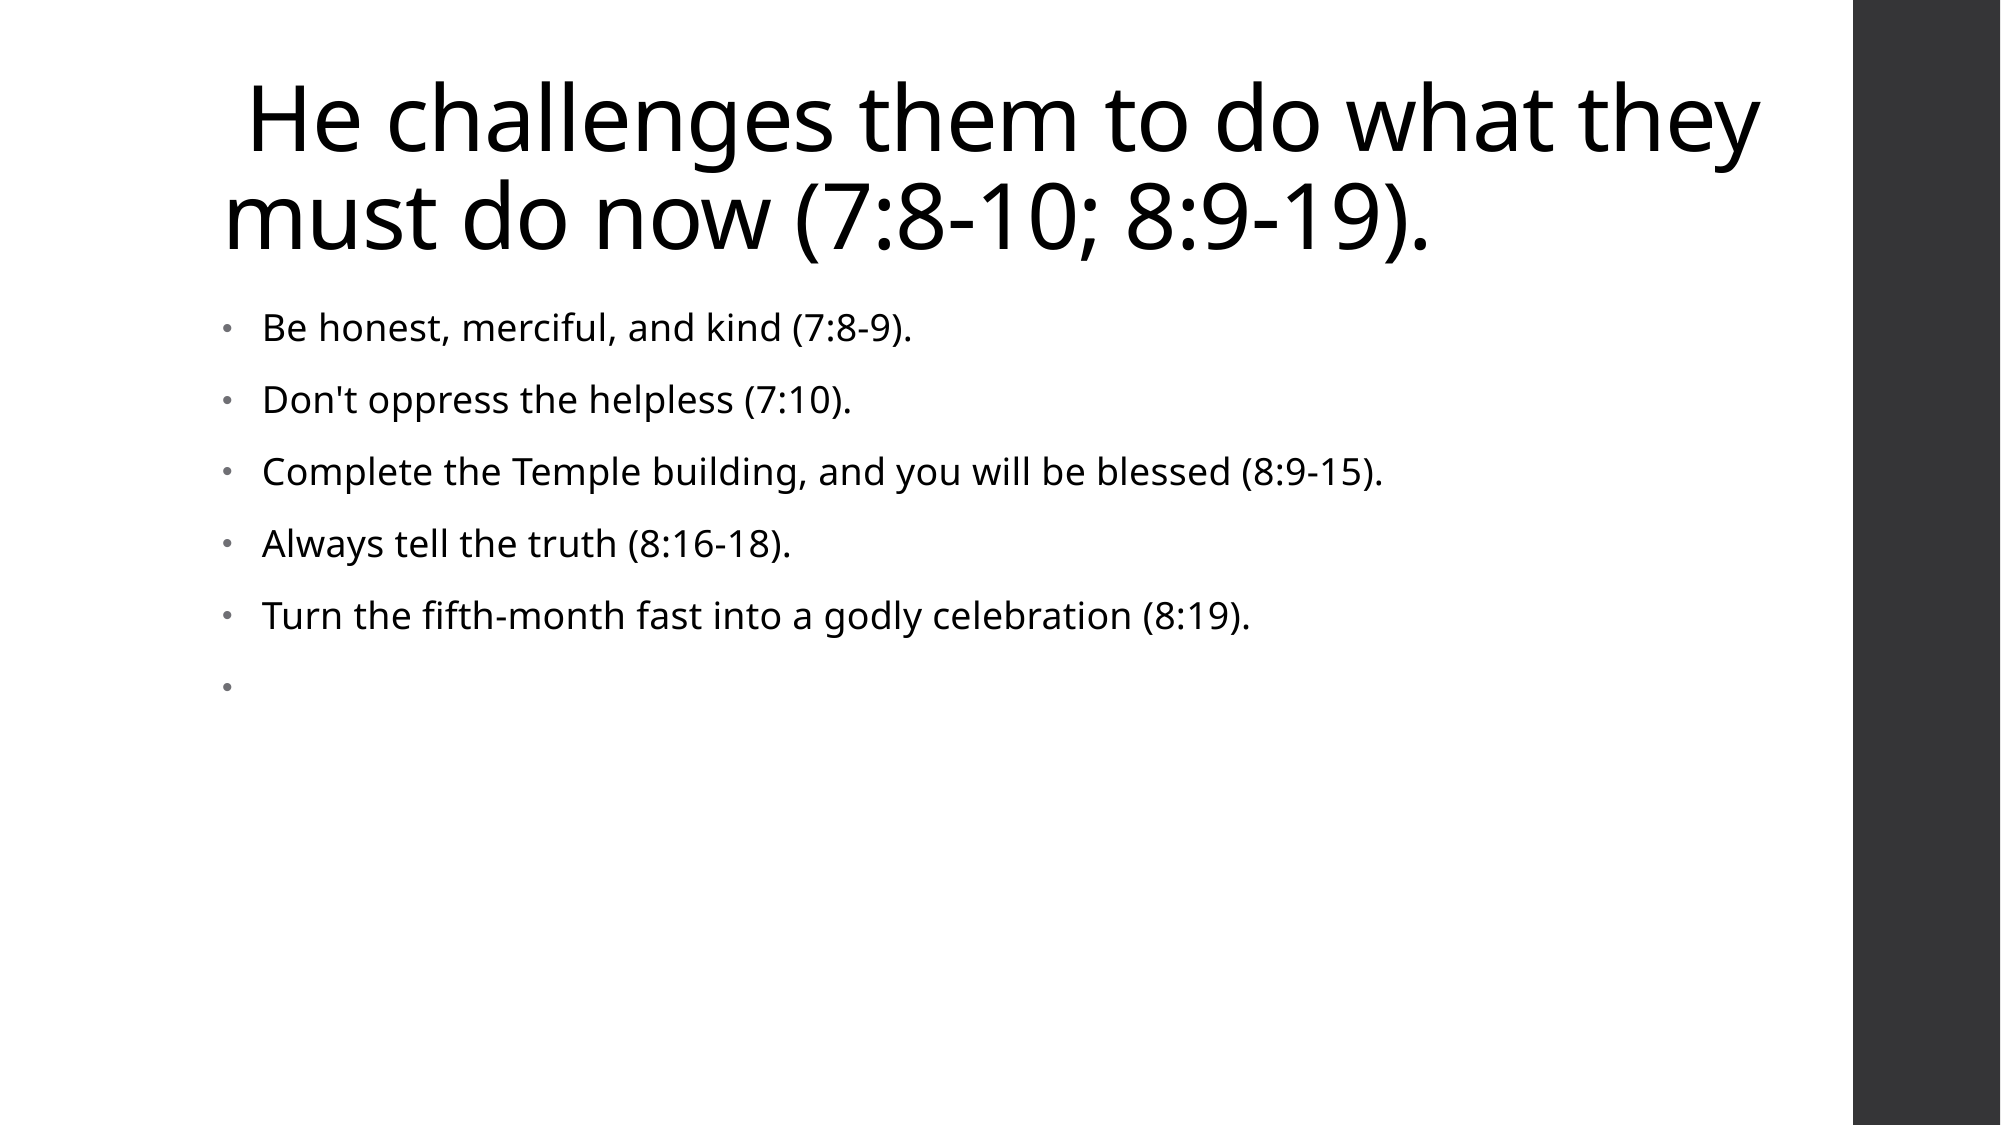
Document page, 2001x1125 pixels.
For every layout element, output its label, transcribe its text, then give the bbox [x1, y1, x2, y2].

title He challenges them to do what they must do now (7:8-10; 8:9-19). [206, 60, 1797, 278]
list Be honest, merciful, and kind (7:8-9). Don't oppress the helpless (7:10). Complete the Temple building, and you will be blessed (8:9-15). Always tell the truth (8:16-18). Turn the fifth-month fast into a godly celebration (8:19). [206, 299, 1617, 1014]
